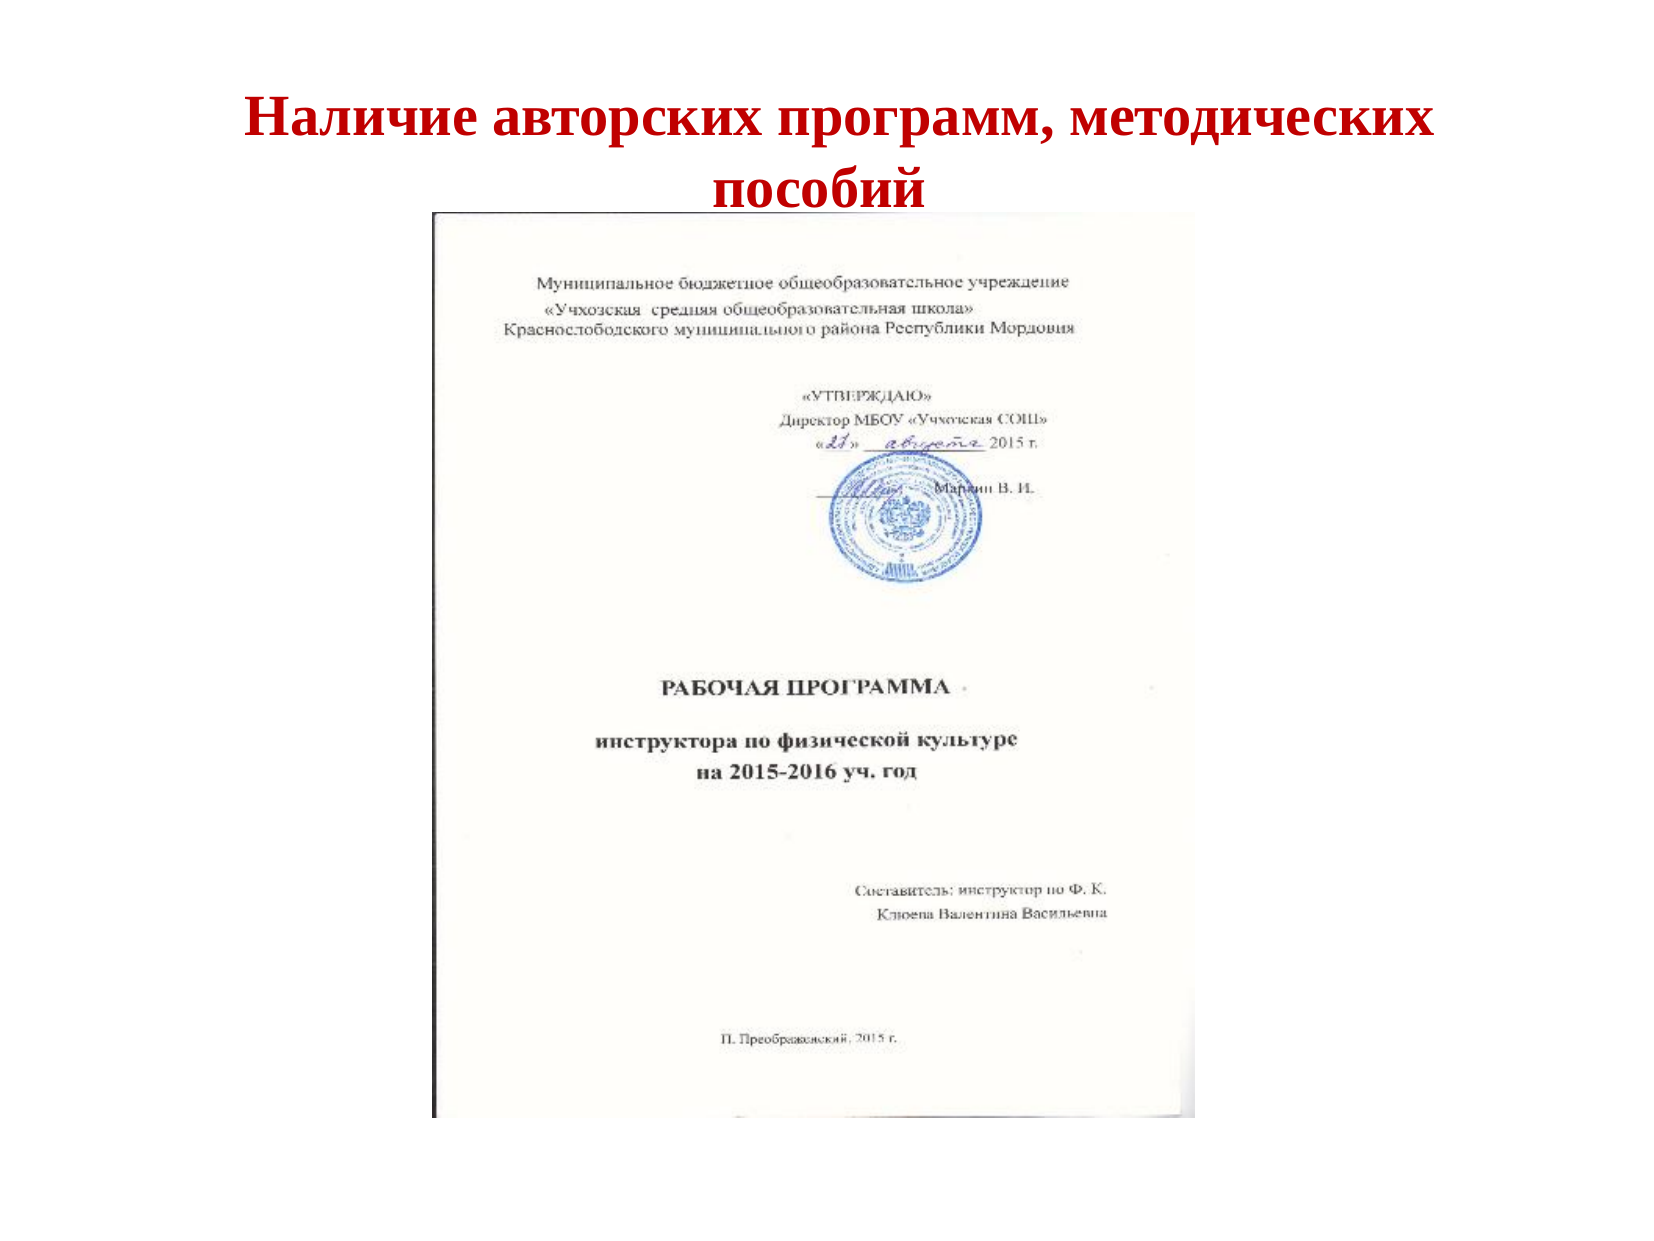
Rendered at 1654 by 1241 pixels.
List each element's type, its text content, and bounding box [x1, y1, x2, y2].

title Наличие авторских программ, методических пособий [113, 38, 1540, 231]
picture [432, 212, 1195, 1118]
